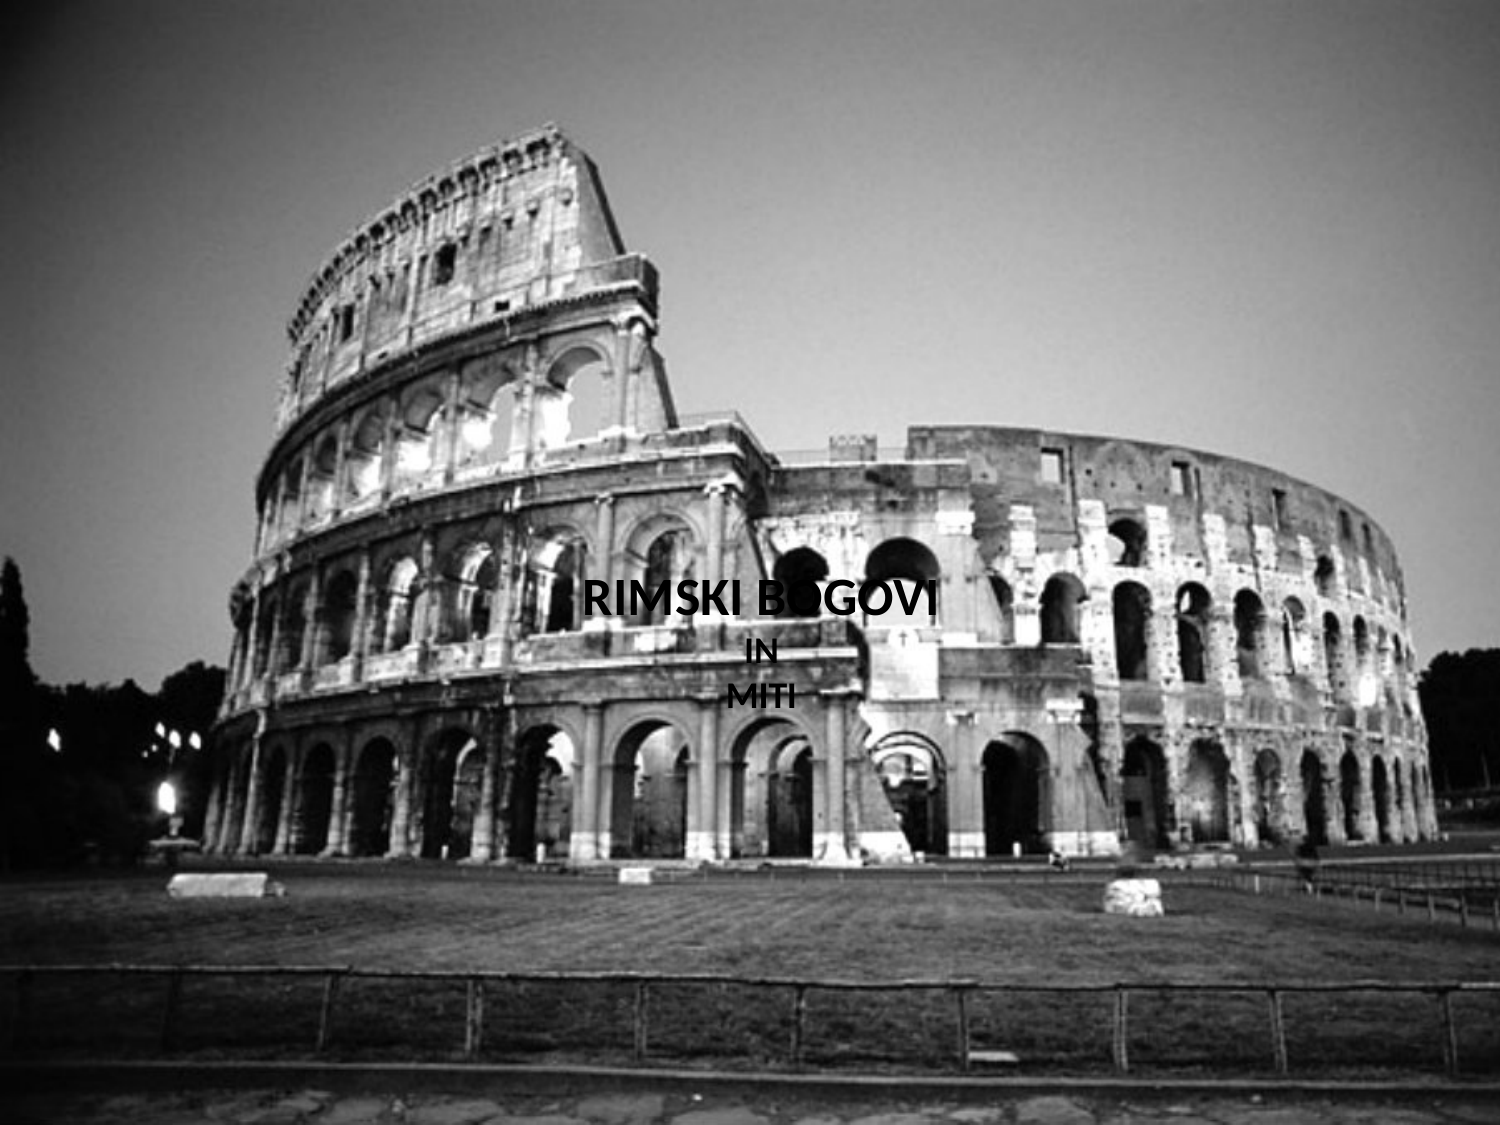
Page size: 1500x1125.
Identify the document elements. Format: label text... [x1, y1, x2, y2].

title RIMSKI BOGOVI IN MITI [123, 550, 1399, 792]
picture [0, 0, 1500, 1125]
